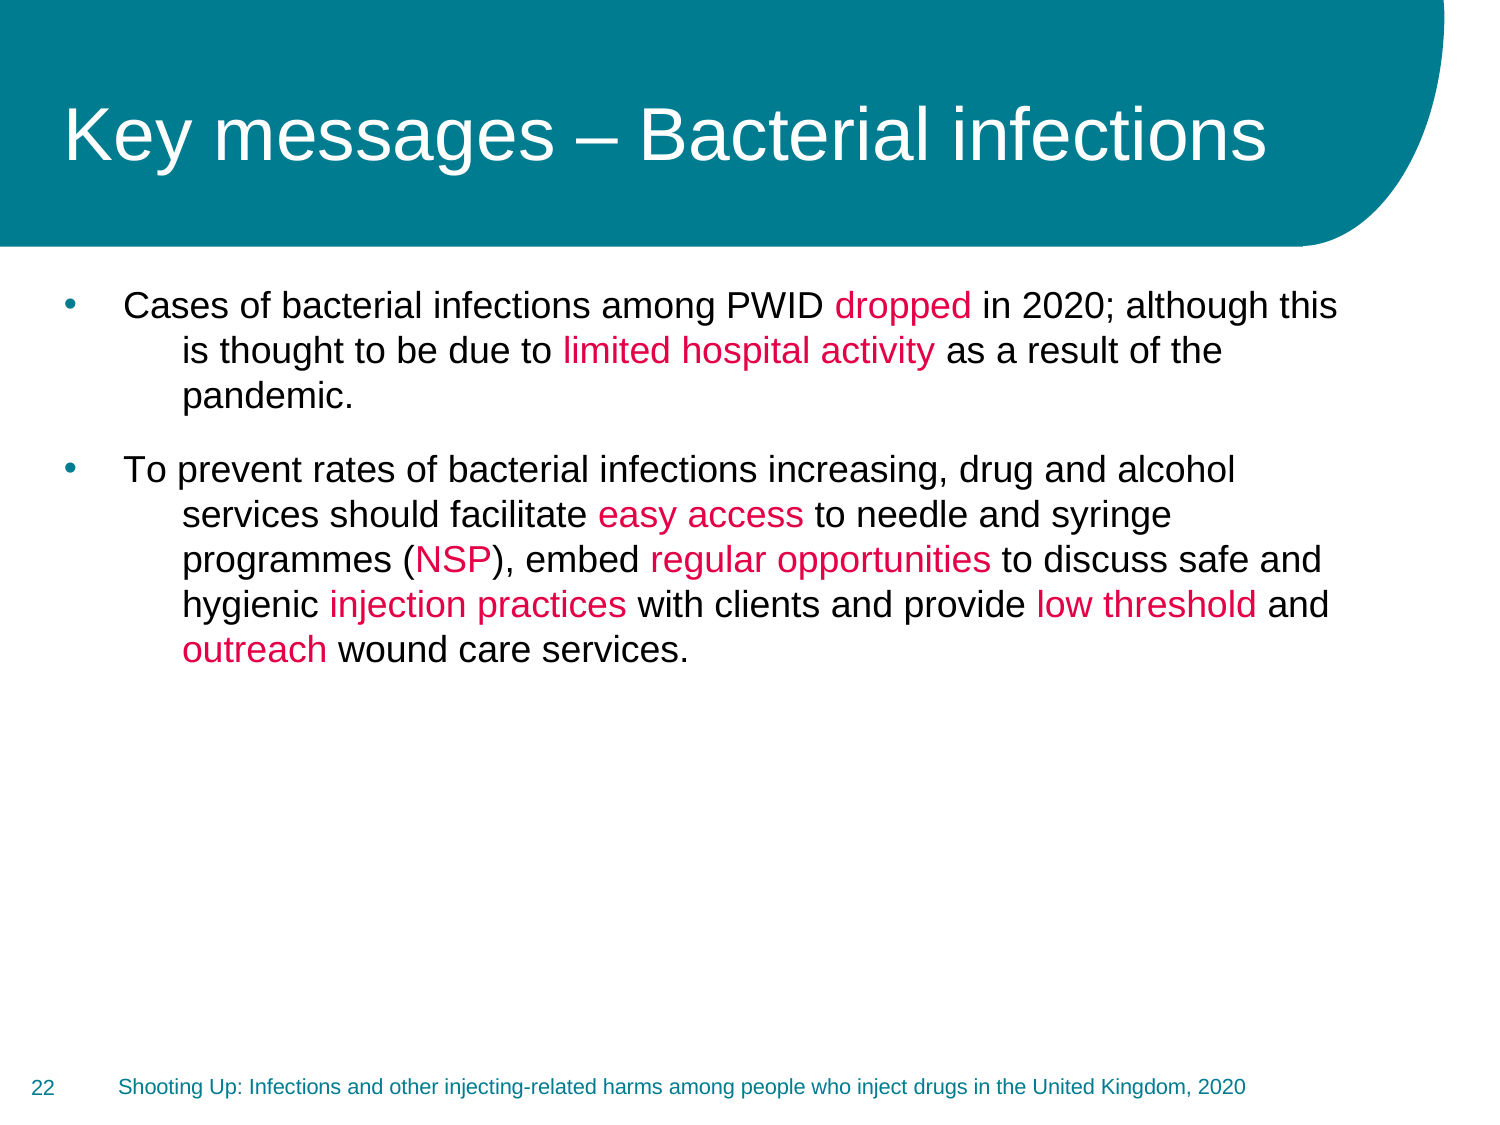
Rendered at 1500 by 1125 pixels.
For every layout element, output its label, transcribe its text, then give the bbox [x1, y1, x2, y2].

text_box [16, 1056, 90, 1117]
text_box Key messages – Bacterial infections [53, 80, 1350, 182]
text_box Shooting Up: Infections and other injecting-related harms among people who inject drugs in the United Kingdom, 2020 [103, 1056, 1335, 1116]
text_box Cases of bacterial infections among PWID dropped in 2020; although this is thought to be due to limited hospital activity as a result of the pandemic. To prevent rates of bacterial infections increasing, drug and alcohol services should facilitate easy access to needle and syringe programmes (NSP), embed regular opportunities to discuss safe and hygienic injection practices with clients and provide low threshold and outreach wound care services. [53, 275, 1384, 675]
